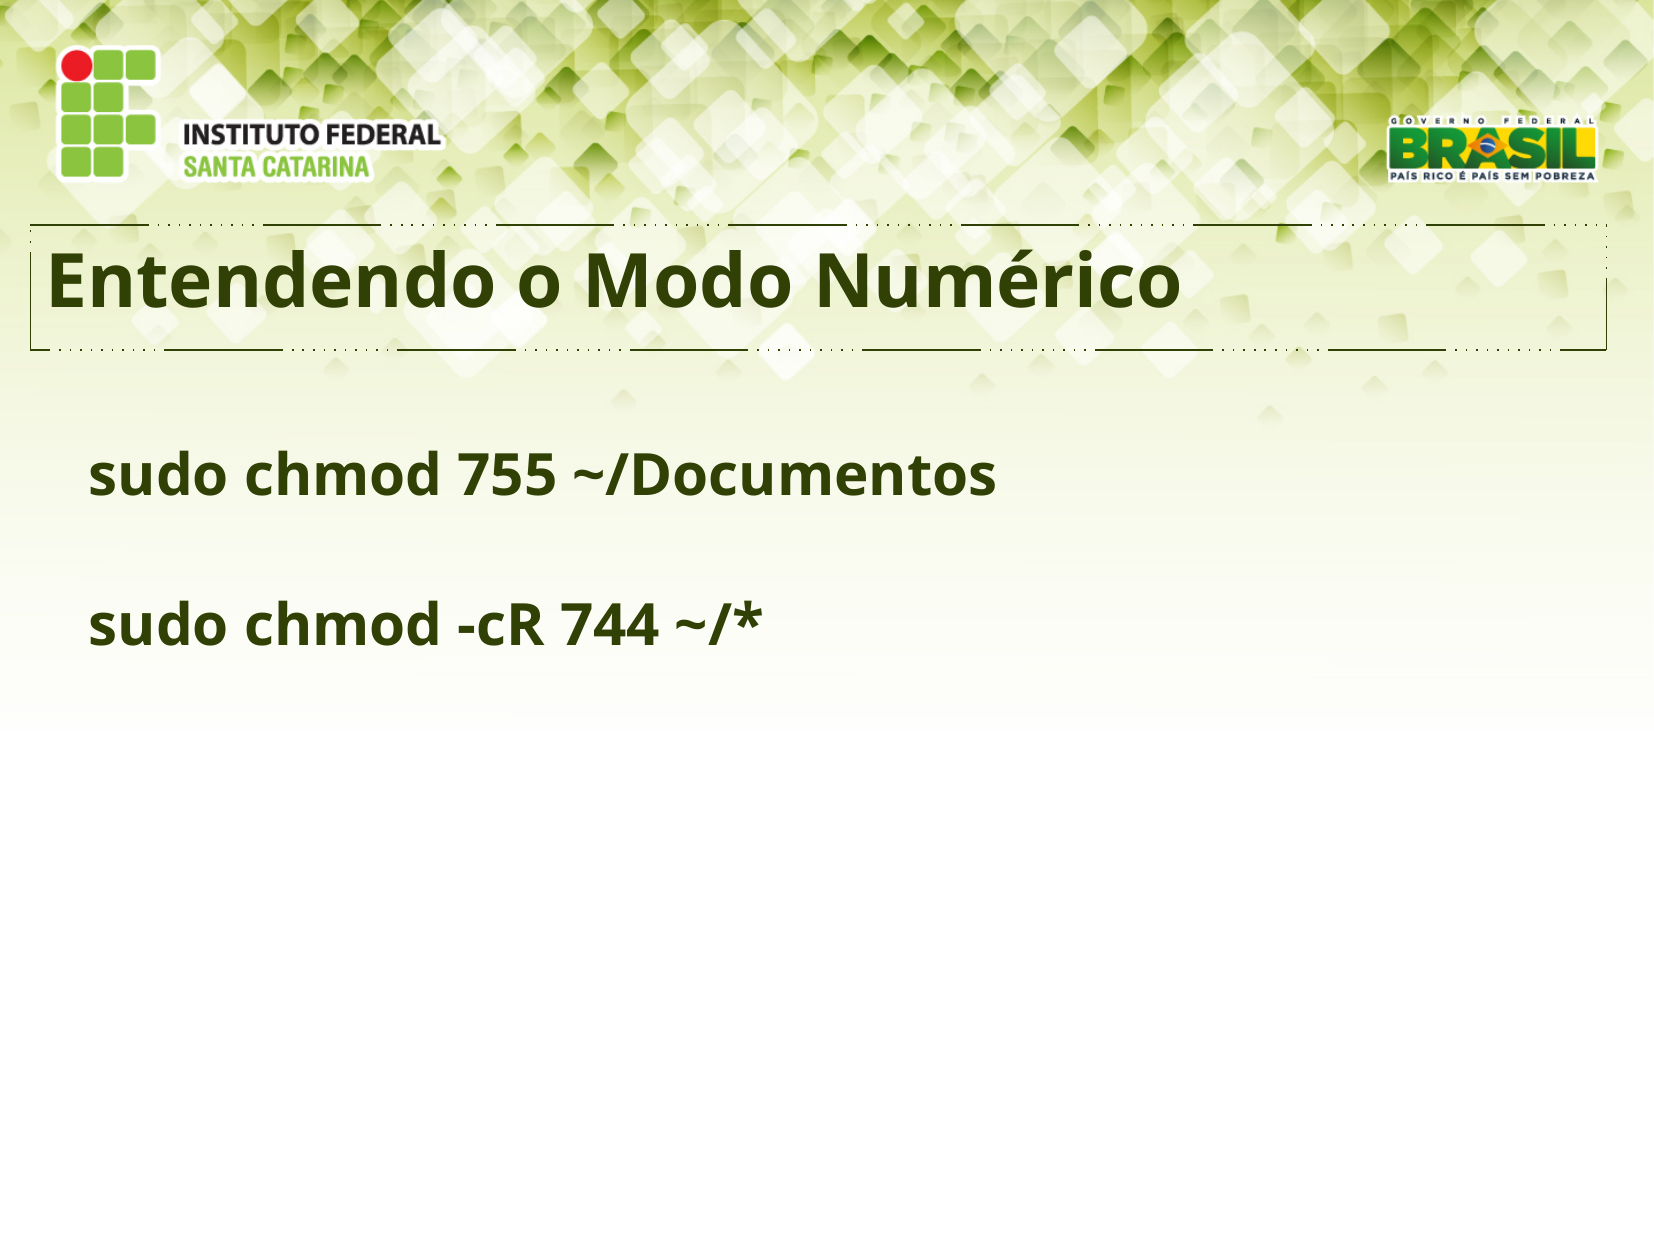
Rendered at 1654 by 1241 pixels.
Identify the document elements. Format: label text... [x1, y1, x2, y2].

text_box Entendendo o Modo Numérico [30, 225, 1607, 351]
picture [0, 0, 1654, 1241]
text_box sudo chmod 755 ~/Documentos sudo chmod -cR 744 ~/* [38, 429, 1196, 728]
